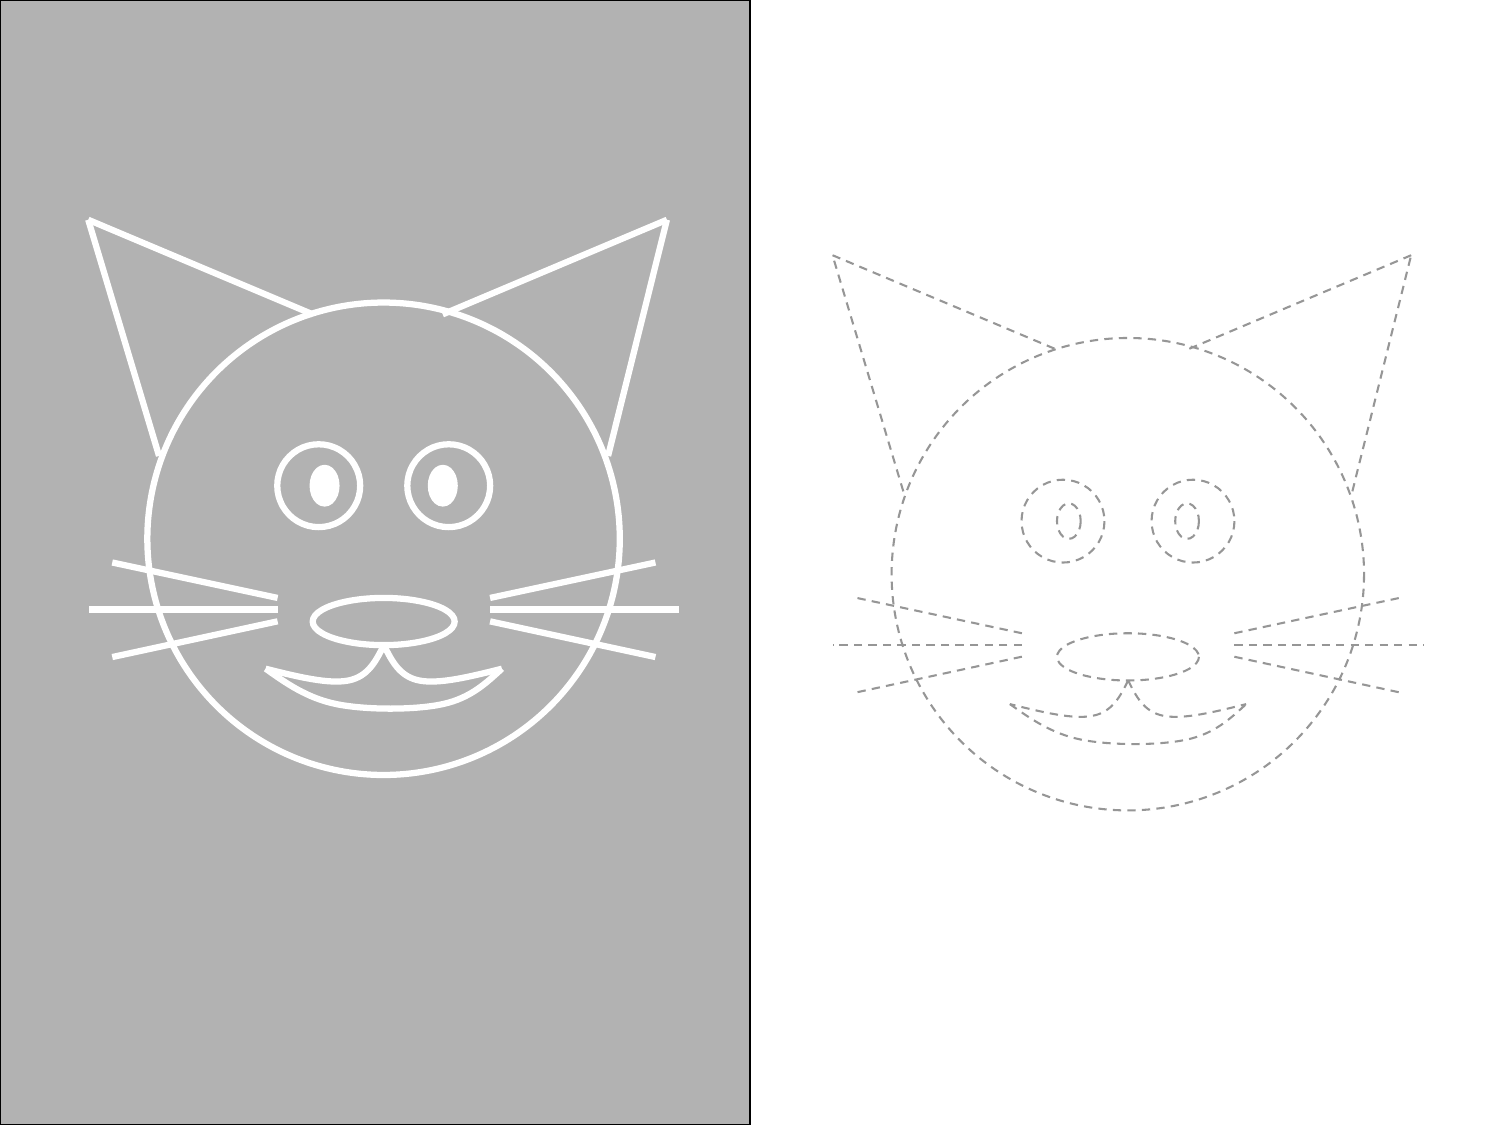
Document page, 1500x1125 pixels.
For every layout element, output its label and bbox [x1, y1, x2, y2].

text_box [0, 0, 751, 1125]
text_box [1175, 503, 1199, 539]
text_box [1056, 503, 1081, 539]
